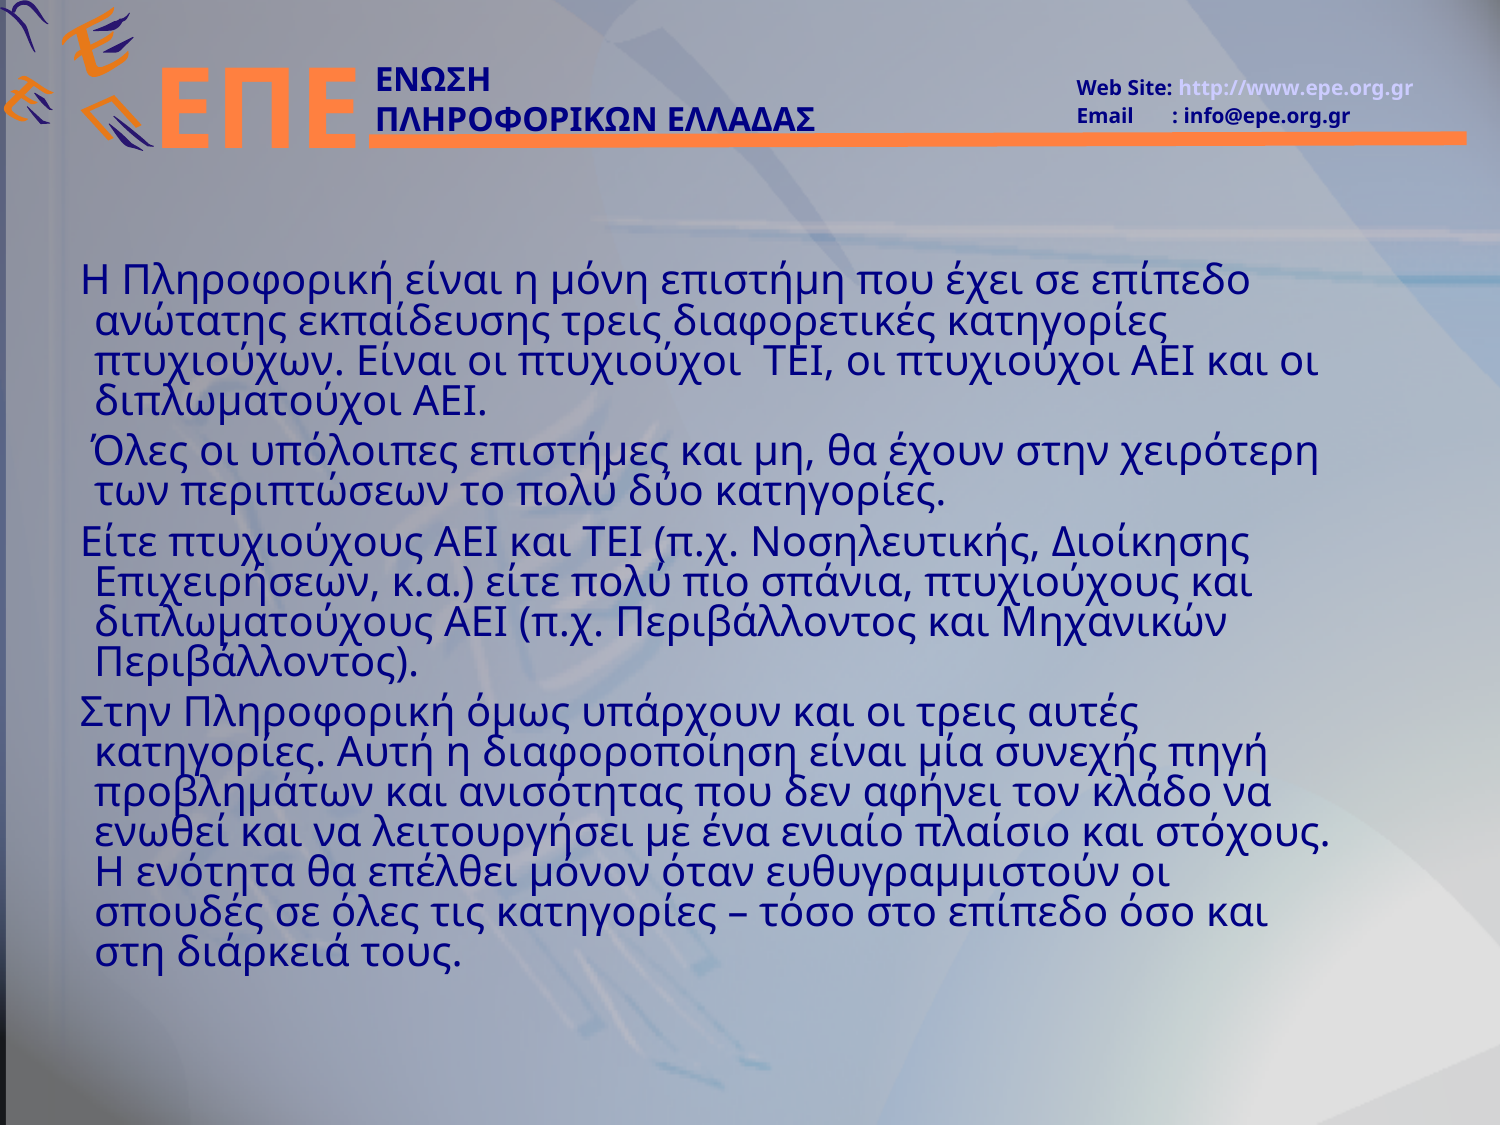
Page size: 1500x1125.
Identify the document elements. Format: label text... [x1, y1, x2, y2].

list Η Πληροφορική είναι η μόνη επιστήμη που έχει σε επίπεδο ανώτατης εκπαίδευσης τρεις διαφορετικές κατηγορίες πτυχιούχων. Είναι οι πτυχιούχοι ΤΕΙ, οι πτυχιούχοι ΑΕΙ και οι διπλωματούχοι ΑΕΙ. Όλες οι υπόλοιπες επιστήμες και μη, θα έχουν στην χειρότερη των περιπτώσεων το πολύ δύο κατηγορίες. Είτε πτυχιούχους ΑΕΙ και ΤΕΙ (π.χ. Νοσηλευτικής, Διοίκησης Επιχειρήσεων, κ.α.) είτε πολύ πιο σπάνια, πτυχιούχους και διπλωματούχους ΑΕΙ (π.χ. Περιβάλλοντος και Μηχανικών Περιβάλλοντος). Στην Πληροφορική όμως υπάρχουν και οι τρεις αυτές κατηγορίες. Αυτή η διαφοροποίηση είναι μία συνεχής πηγή προβλημάτων και ανισότητας που δεν αφήνει τον κλάδο να ενωθεί και να λειτουργήσει με ένα ενιαίο πλαίσιο και στόχους. Η ενότητα θα επέλθει μόνον όταν ευθυγραμμιστούν οι σπουδές σε όλες τις κατηγορίες – τόσο στο επίπεδο όσο και στη διάρκειά τους. [64, 255, 1365, 1000]
